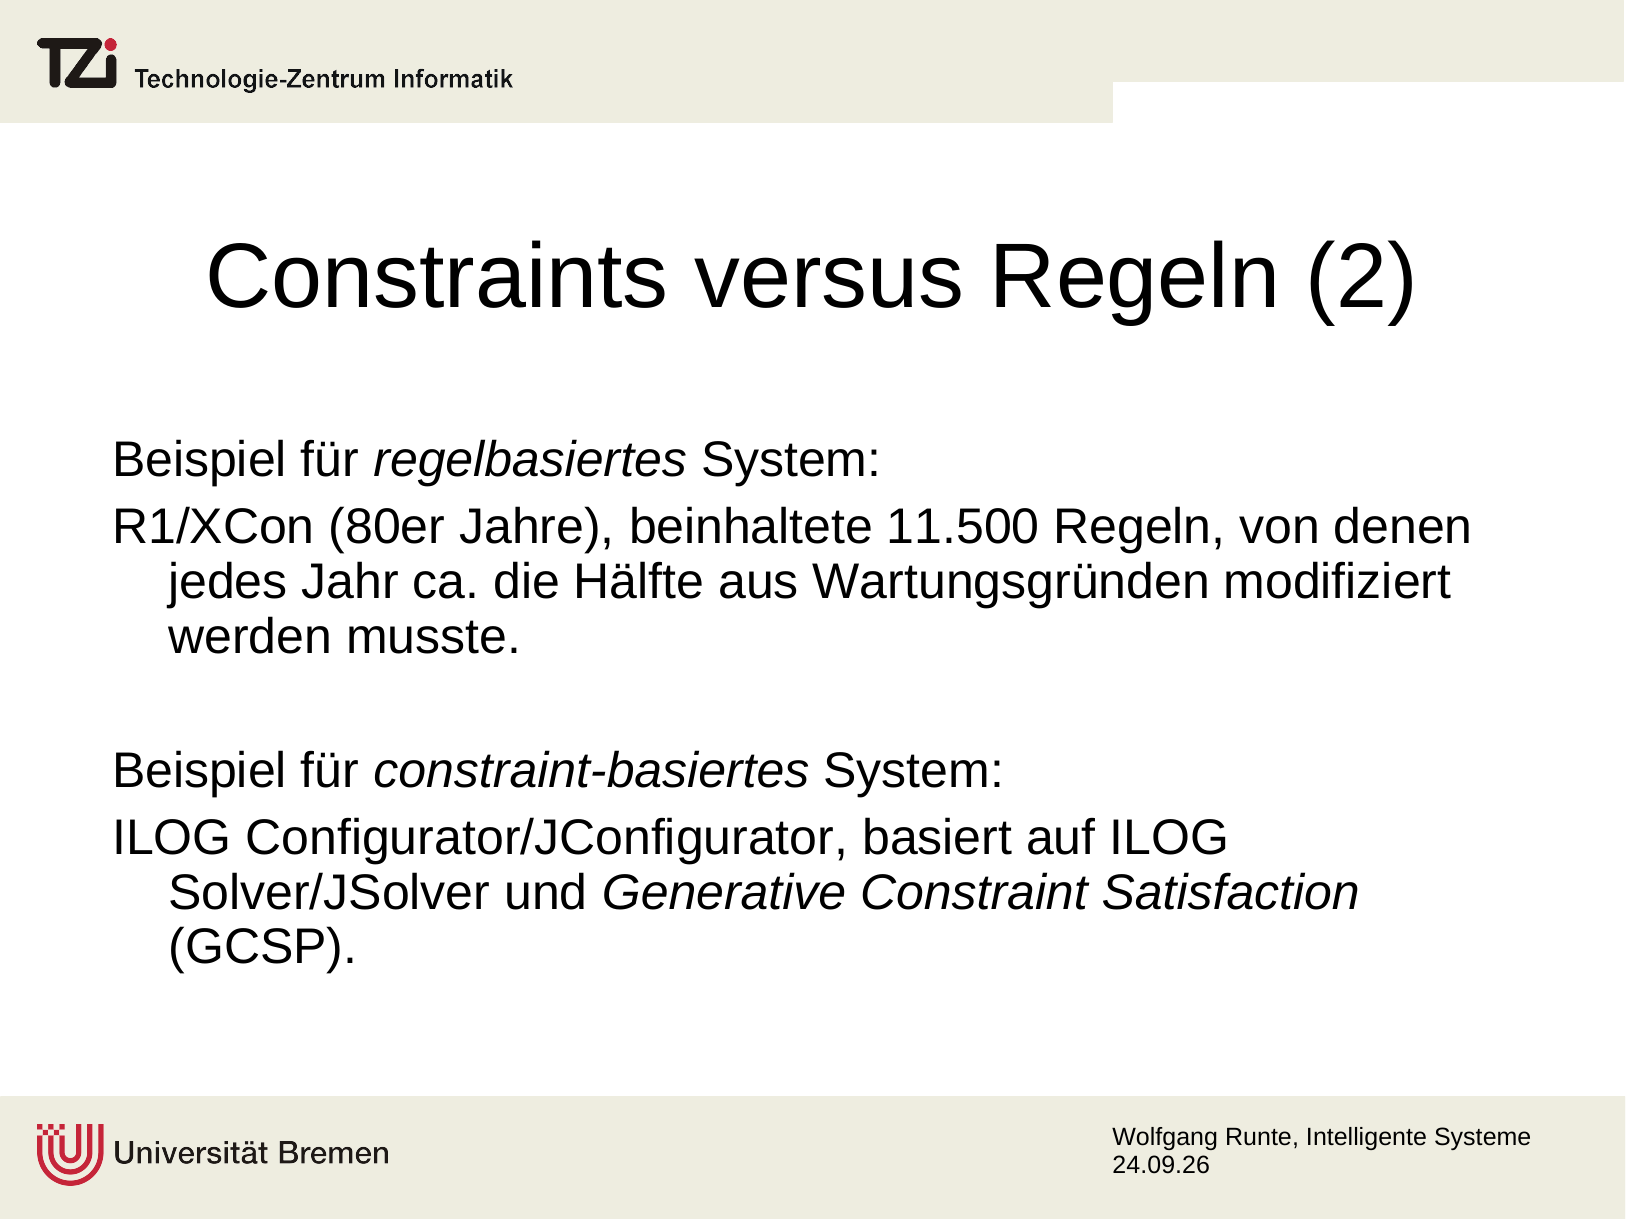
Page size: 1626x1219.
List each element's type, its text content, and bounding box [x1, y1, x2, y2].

list Beispiel für regelbasiertes System: R1/XCon (80er Jahre), beinhaltete 11.500 Regeln, von denen jedes Jahr ca. die Hälfte aus Wartungsgründen modifiziert werden musste. Beispiel für constraint-basiertes System: ILOG Configurator/JConfigurator, basiert auf ILOG Solver/JSolver und Generative Constraint Satisfaction (GCSP). [112, 433, 1513, 1070]
picture [37, 38, 513, 93]
picture [37, 1124, 388, 1186]
title Constraints versus Regeln (2) [112, 162, 1513, 393]
